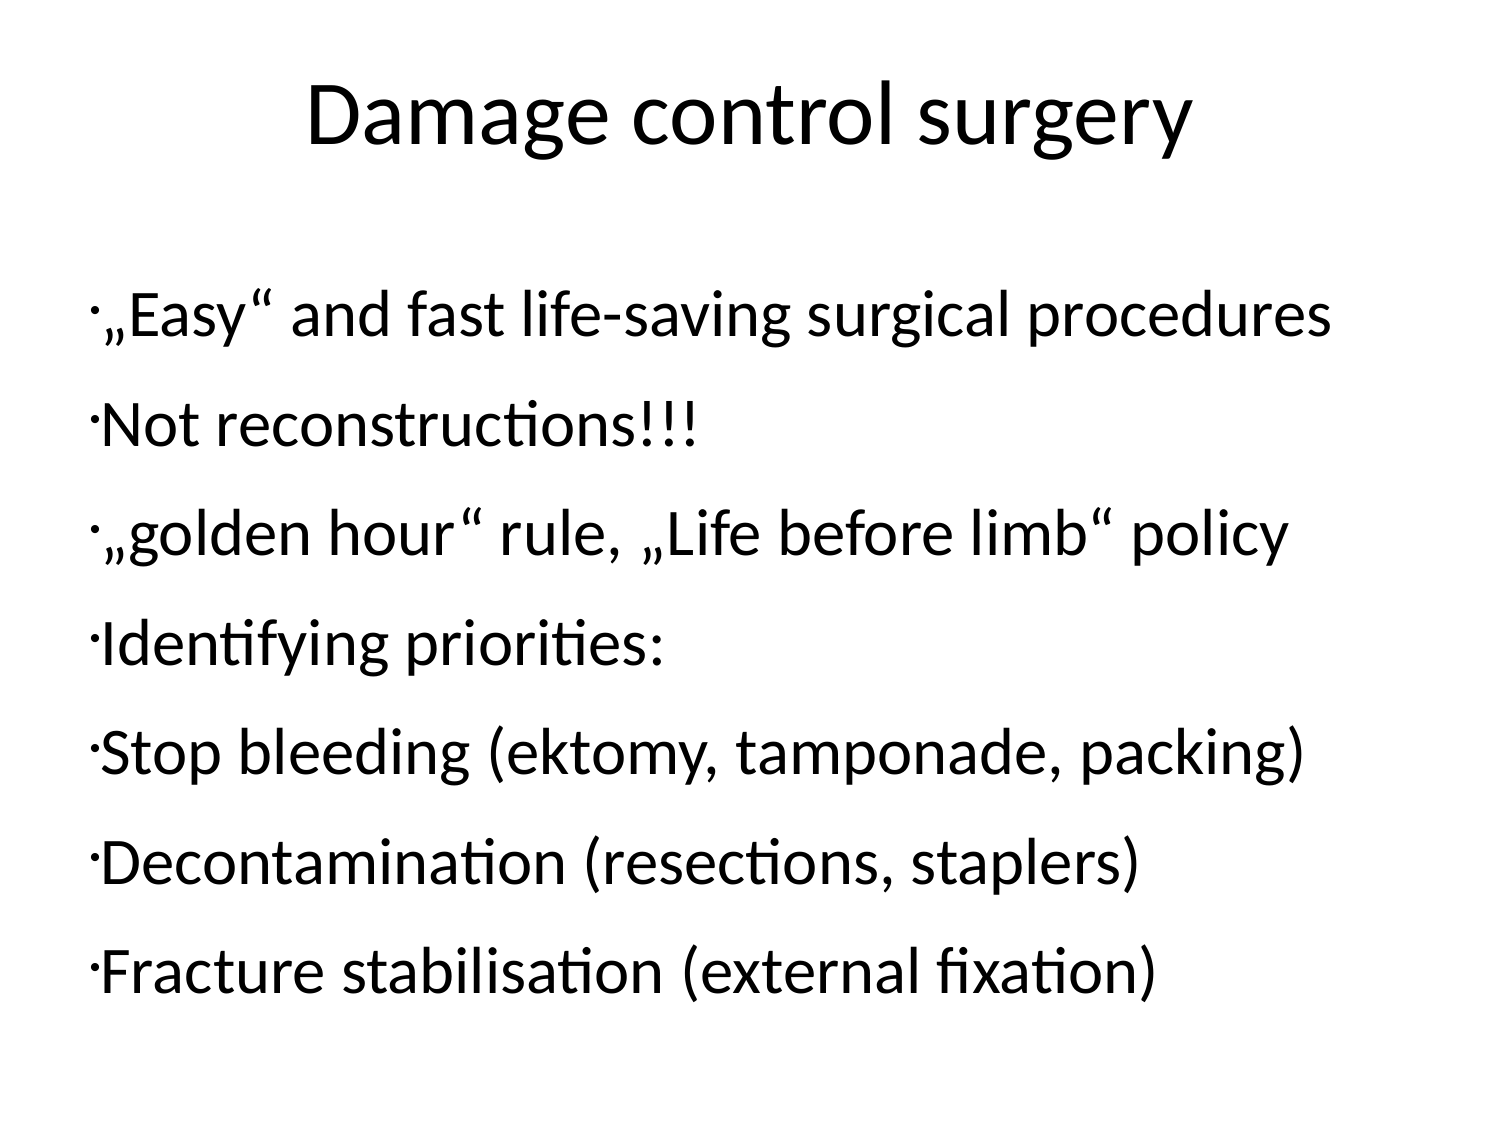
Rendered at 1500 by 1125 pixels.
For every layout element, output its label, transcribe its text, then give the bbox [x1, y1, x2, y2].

list „Easy“ and fast life-saving surgical procedures Not reconstructions!!! „golden hour“ rule, „Life before limb“ policy Identifying priorities: Stop bleeding (ektomy, tamponade, packing) Decontamination (resections, staplers) Fracture stabilisation (external fixation) [75, 262, 1425, 1125]
title Damage control surgery [75, 45, 1425, 233]
